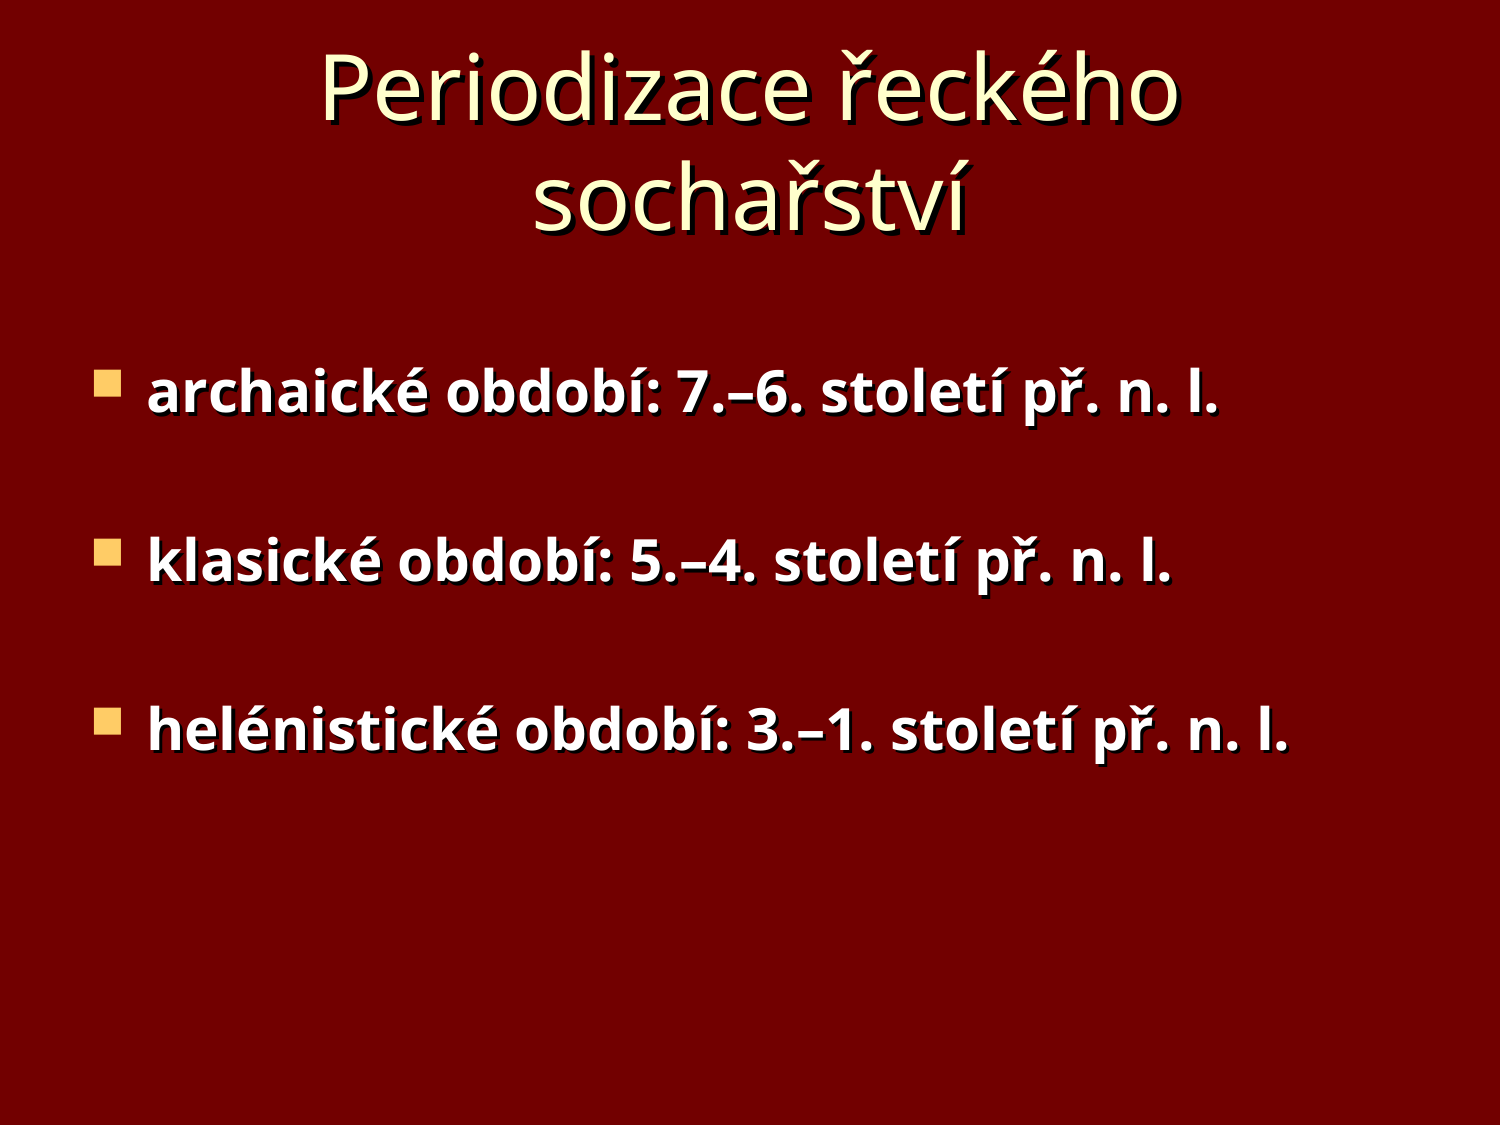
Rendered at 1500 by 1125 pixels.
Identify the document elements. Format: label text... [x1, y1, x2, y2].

title Periodizace řeckého sochařství [75, 45, 1426, 233]
list archaické období: 7.–6. století př. n. l. klasické období: 5.–4. století př. n. l. helénistické období: 3.–1. století př. n. l. [75, 262, 1426, 1001]
